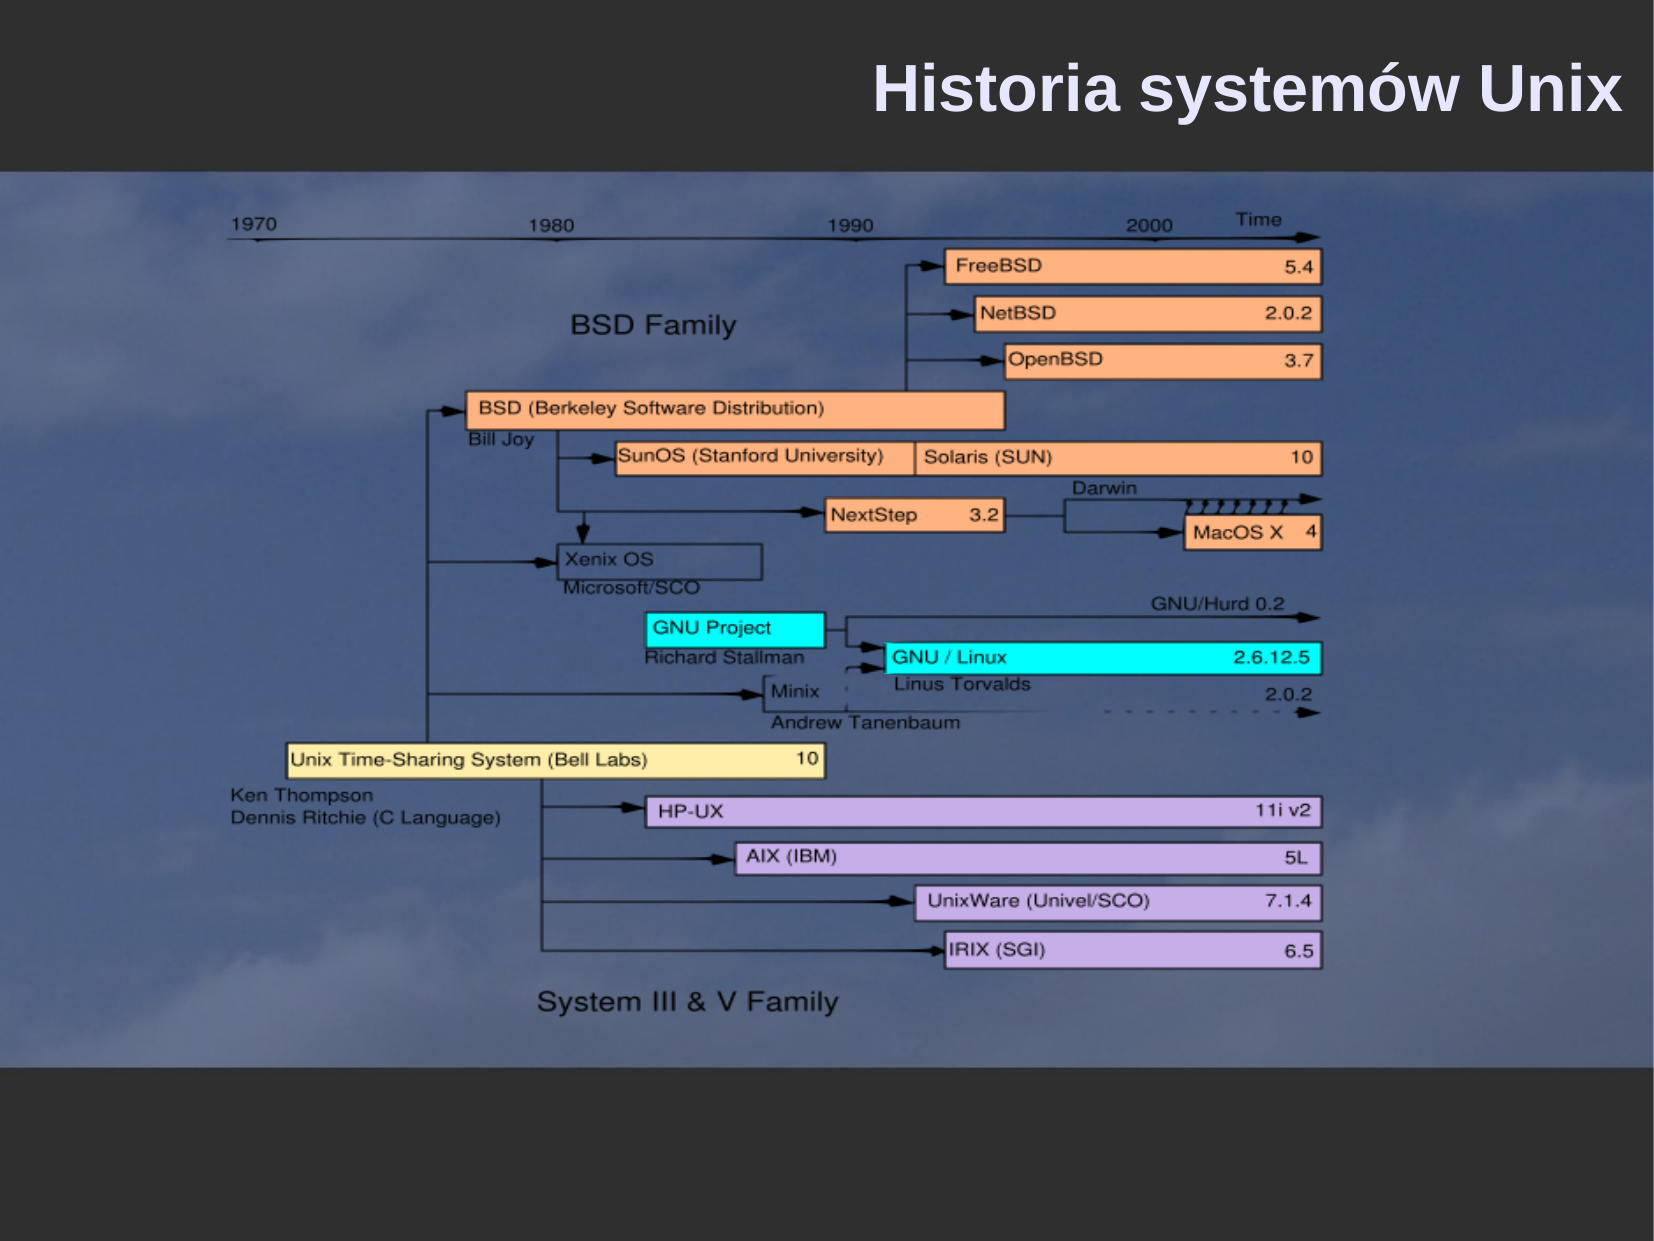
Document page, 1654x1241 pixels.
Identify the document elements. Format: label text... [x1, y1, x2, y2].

picture [0, 0, 1654, 1241]
title Historia systemów Unix [29, 29, 1625, 148]
